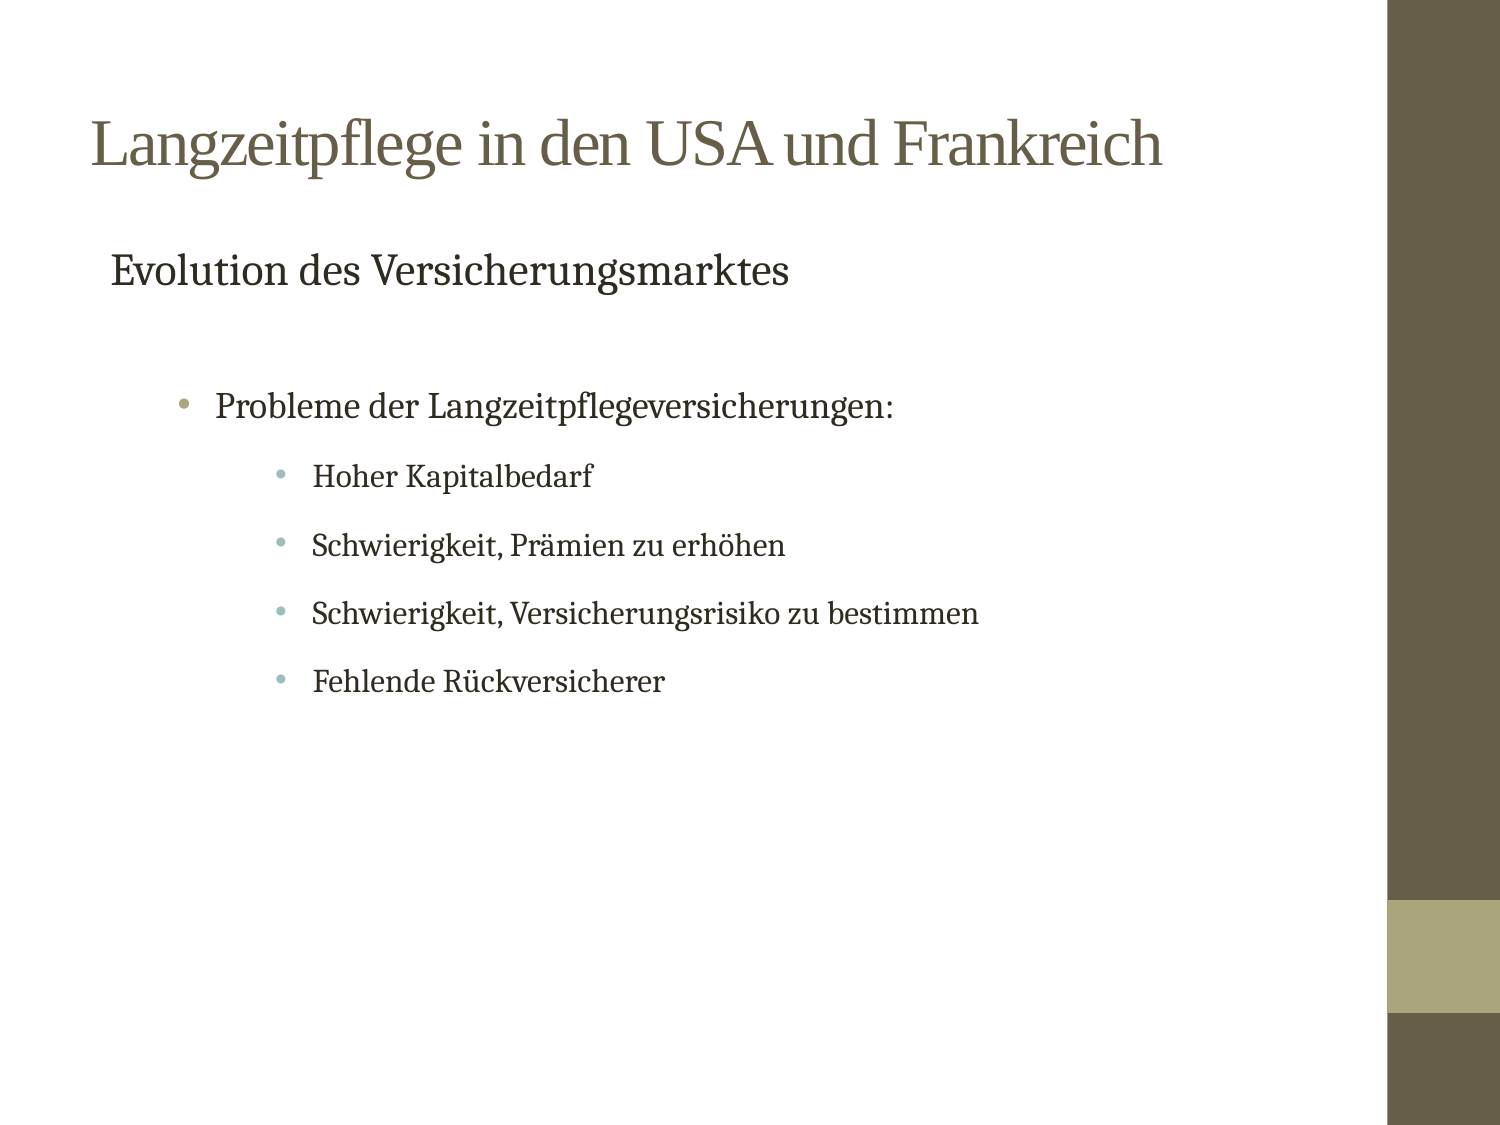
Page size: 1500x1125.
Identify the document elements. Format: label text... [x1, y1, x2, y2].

text_box [99, 326, 1351, 563]
text_box Probleme der Langzeitpflegeversicherungen: Hoher Kapitalbedarf Schwierigkeit, Prämien zu erhöhen Schwierigkeit, Versicherungsrisiko zu bestimmen Fehlende Rückversicherer [125, 351, 1376, 588]
text_box Evolution des Versicherungsmarktes [76, 231, 1327, 312]
title Langzeitpflege in den USA und Frankreich [75, 45, 1400, 233]
